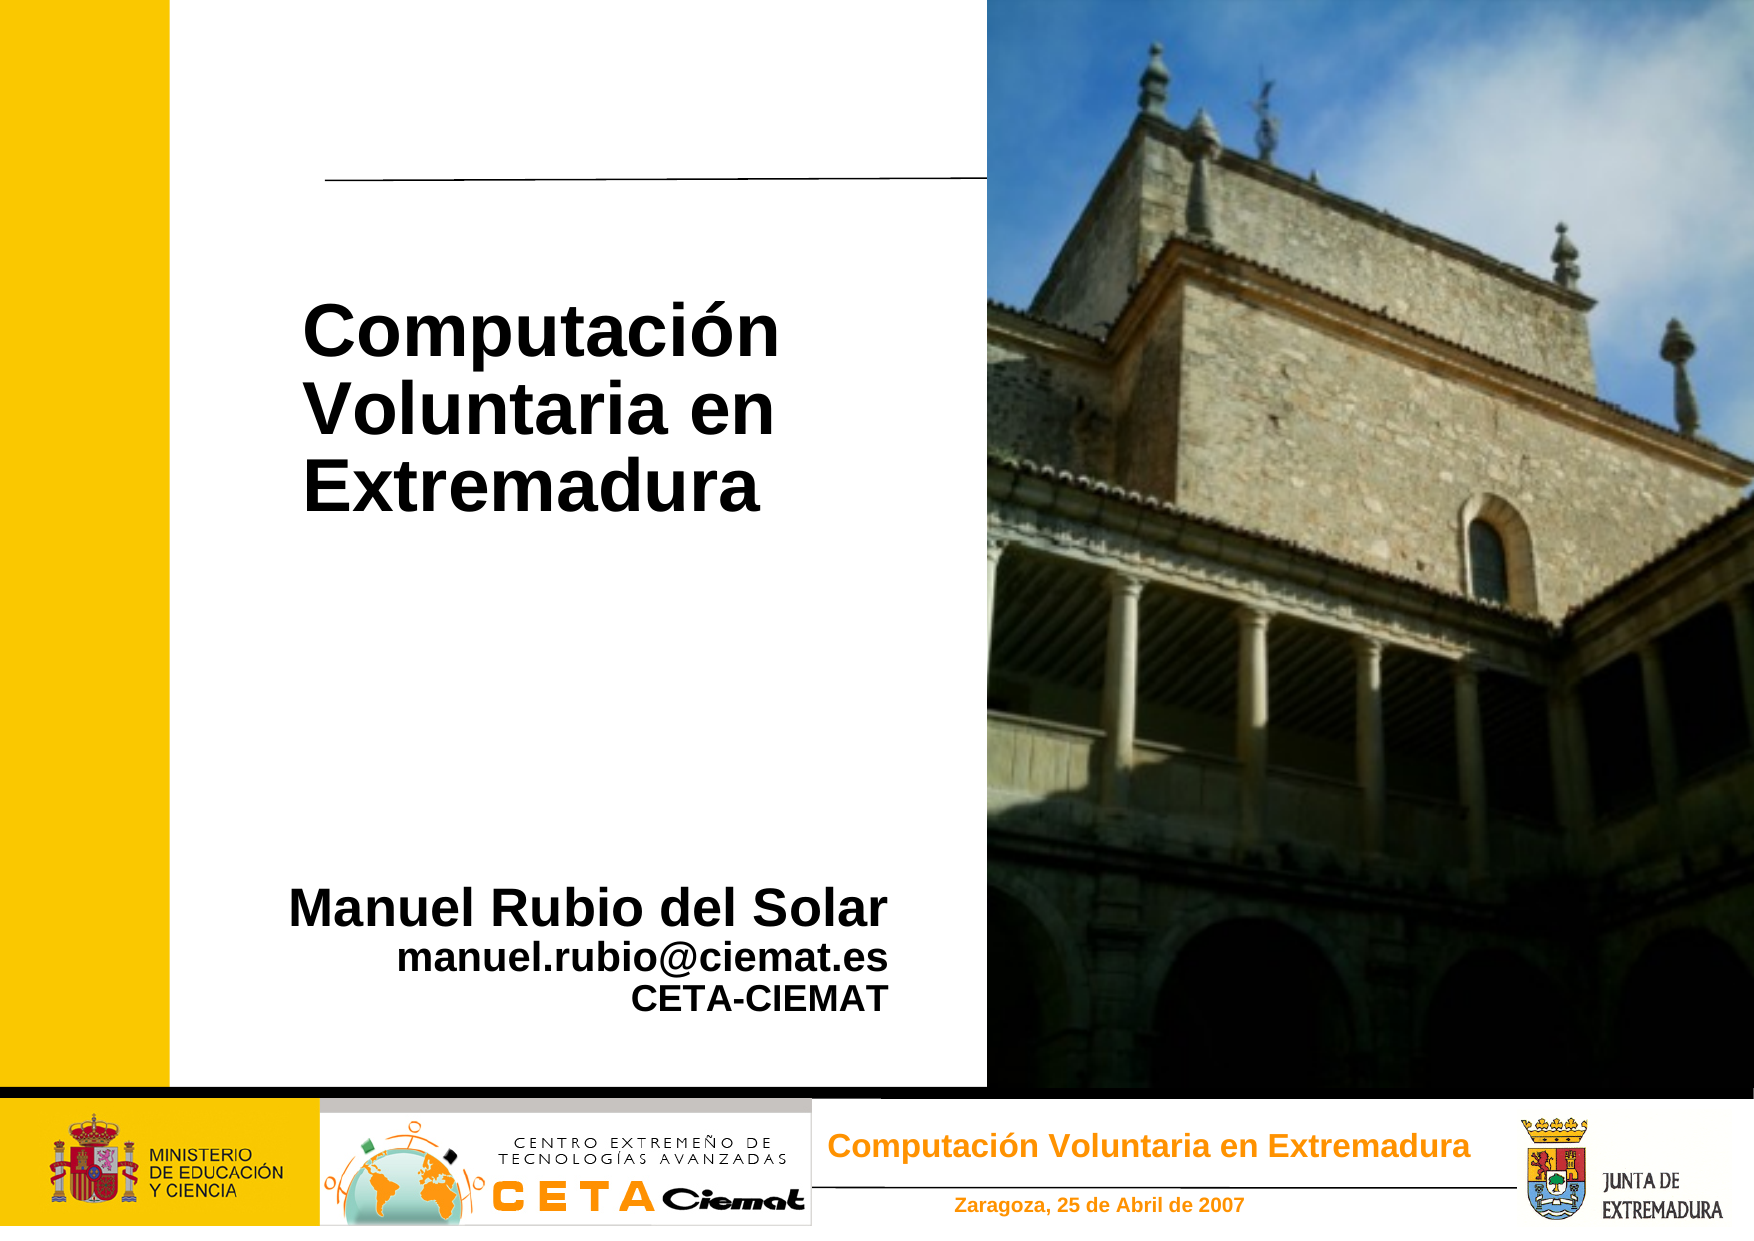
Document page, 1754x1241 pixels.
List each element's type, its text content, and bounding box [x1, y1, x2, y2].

picture [0, 1098, 812, 1226]
picture [1517, 1109, 1732, 1227]
text_box Manuel Rubio del Solar manuel.rubio@ciemat.es CETA-CIEMAT [187, 874, 904, 1027]
text_box Computación Voluntaria en Extremadura [287, 287, 838, 612]
picture [987, 0, 1754, 1088]
